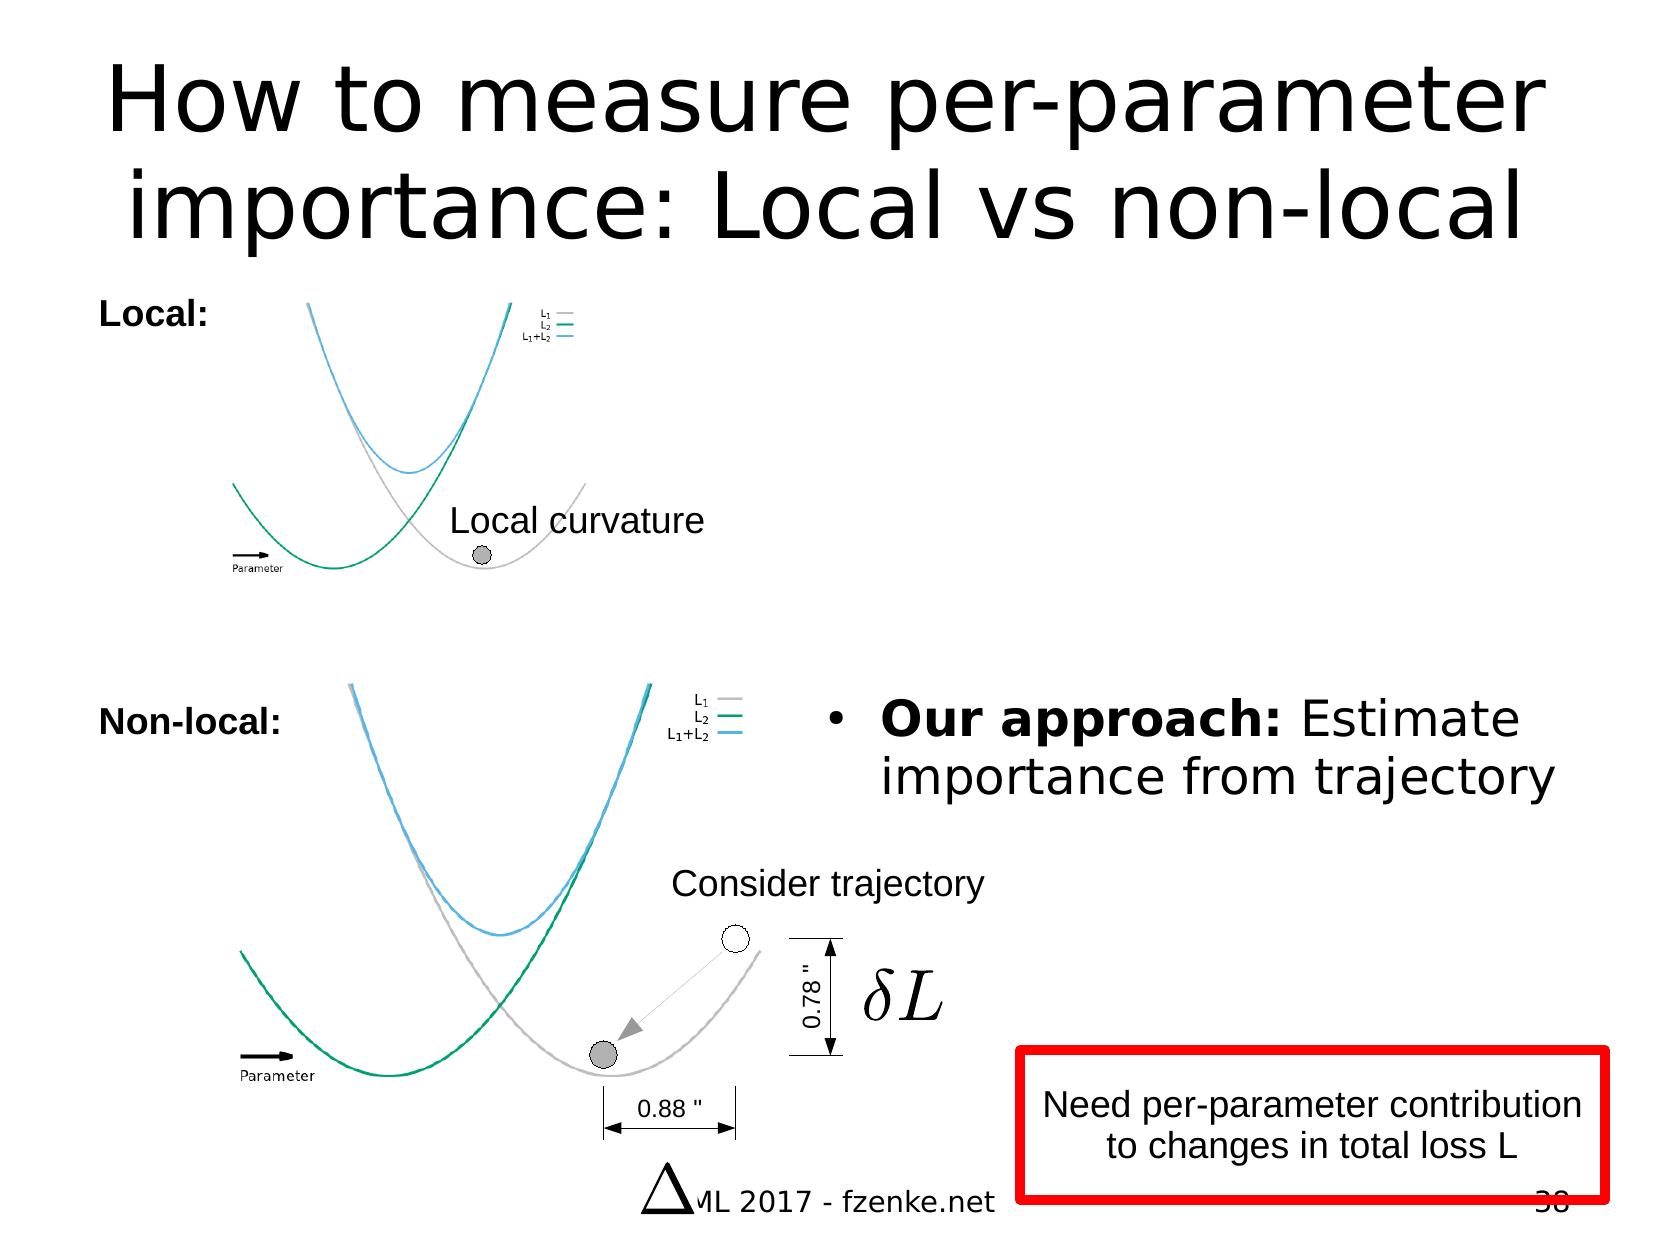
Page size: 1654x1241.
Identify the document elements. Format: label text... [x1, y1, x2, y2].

text_box Local curvature [434, 492, 751, 550]
picture [217, 290, 603, 580]
text_box Need per-parameter contribution to changes in total loss L [1020, 1050, 1606, 1201]
list Our approach: Estimate importance from trajectory [809, 690, 1571, 834]
text_box Non-local: [84, 693, 316, 792]
text_box [472, 550, 492, 565]
text_box [861, 968, 946, 1021]
text_box [589, 1040, 618, 1069]
text_box [637, 1162, 698, 1215]
picture [217, 665, 786, 1093]
text_box Consider trajectory [656, 855, 1006, 919]
text_box Local: [84, 285, 256, 343]
text_box [721, 924, 750, 953]
title How to measure per-parameter importance: Local vs non-local [82, 45, 1571, 261]
